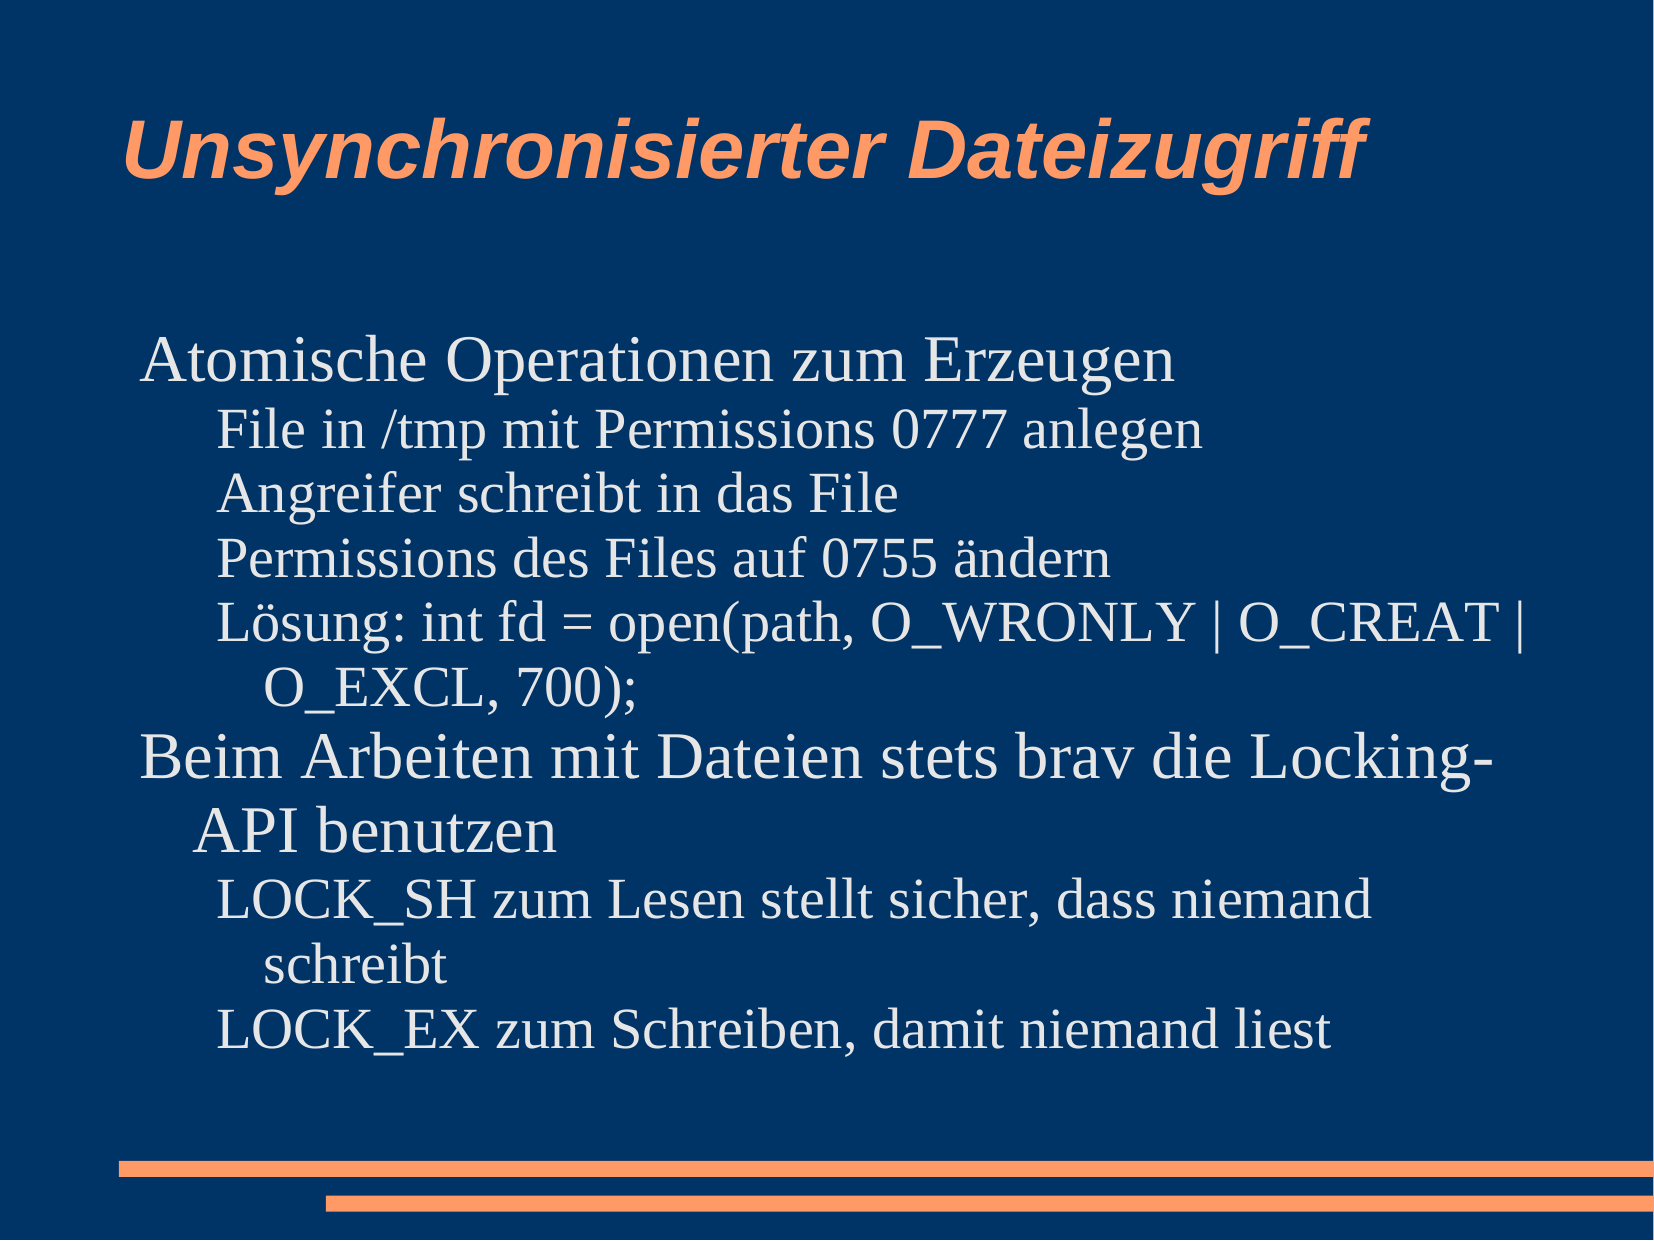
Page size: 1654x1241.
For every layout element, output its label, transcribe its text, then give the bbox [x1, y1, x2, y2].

list Atomische Operationen zum Erzeugen File in /tmp mit Permissions 0777 anlegen Angreifer schreibt in das File Permissions des Files auf 0755 ändern Lösung: int fd = open(path, O_WRONLY | O_CREAT | O_EXCL, 700); Beim Arbeiten mit Dateien stets brav die Locking-API benutzen LOCK_SH zum Lesen stellt sicher, dass niemand schreibt LOCK_EX zum Schreiben, damit niemand liest [121, 322, 1561, 1129]
title Unsynchronisierter Dateizugriff [121, 53, 1534, 247]
